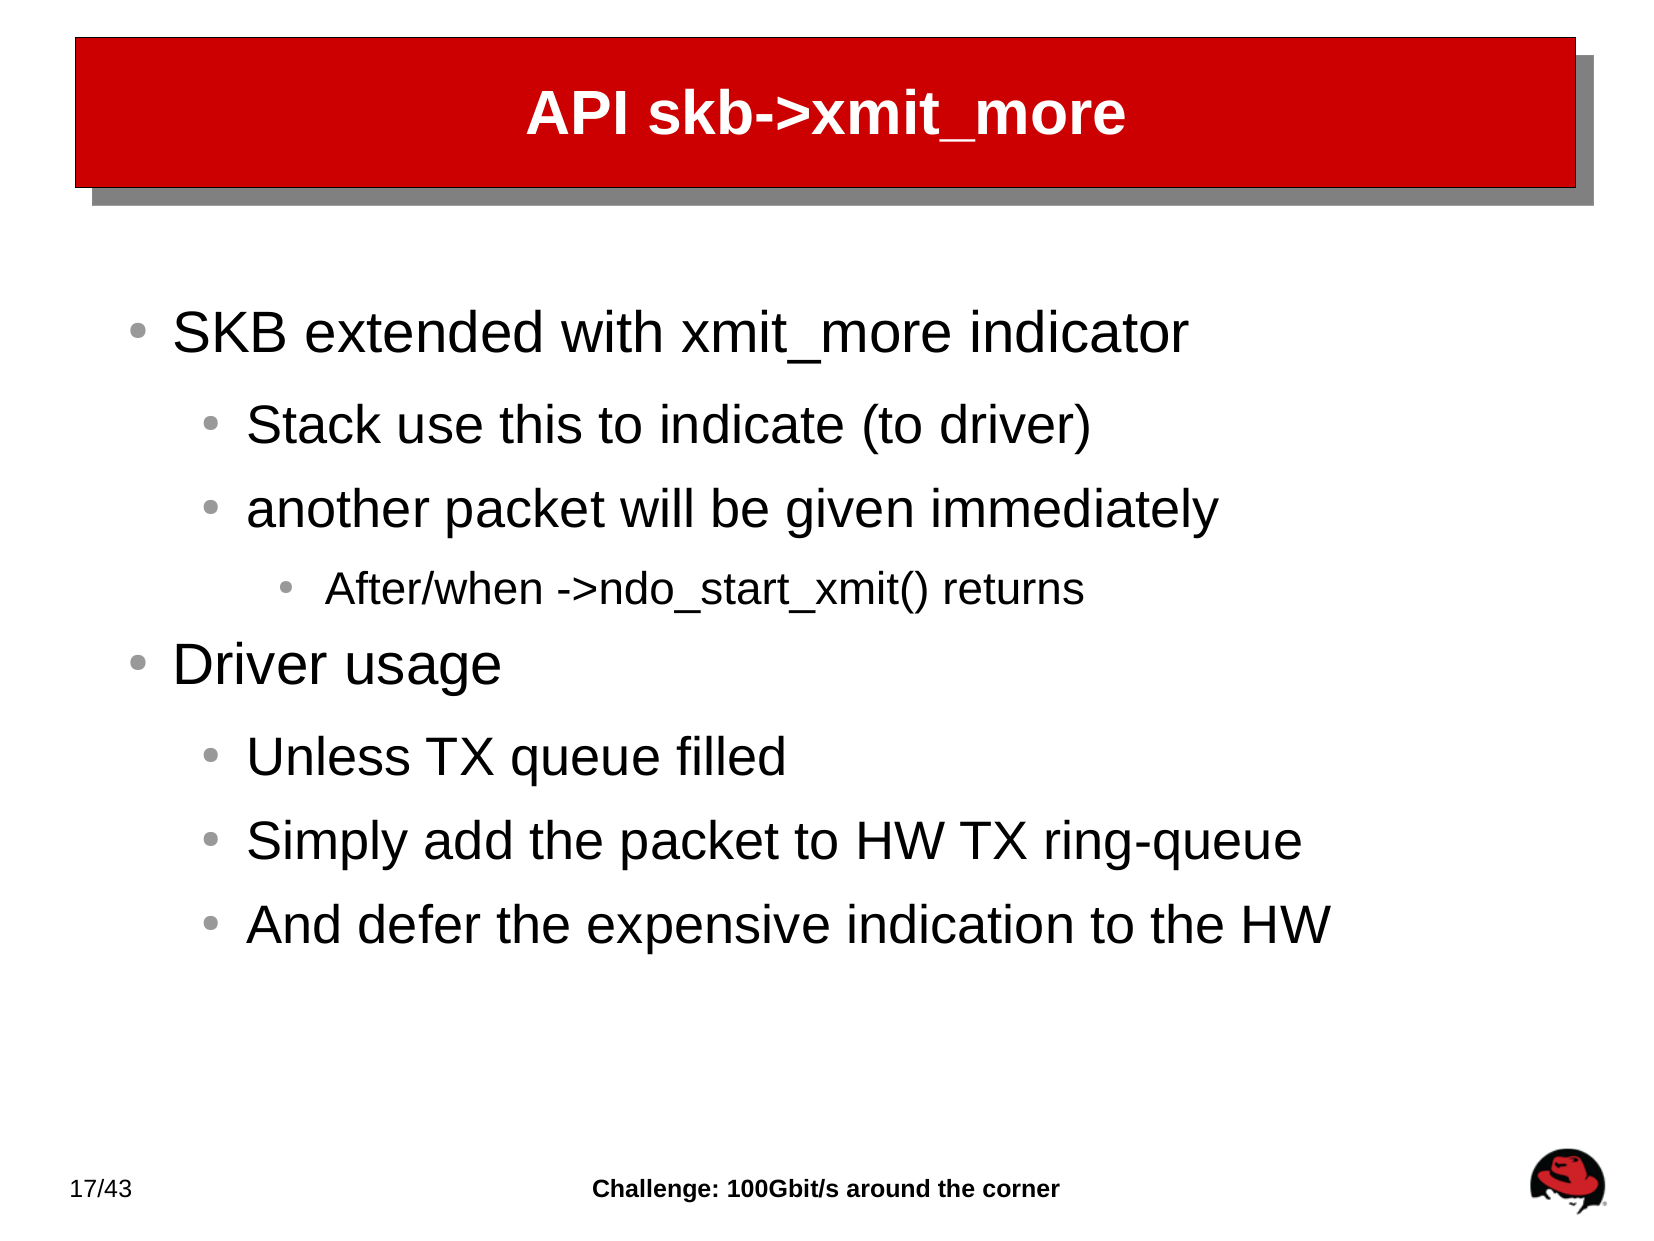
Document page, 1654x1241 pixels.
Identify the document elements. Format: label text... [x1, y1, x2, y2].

picture [1529, 1146, 1613, 1224]
list SKB extended with xmit_more indicator Stack use this to indicate (to driver) another packet will be given immediately After/when ->ndo_start_xmit() returns Driver usage Unless TX queue filled Simply add the packet to HW TX ring-queue And defer the expensive indication to the HW [112, 300, 1538, 1088]
title API skb->xmit_more [116, 37, 1538, 188]
